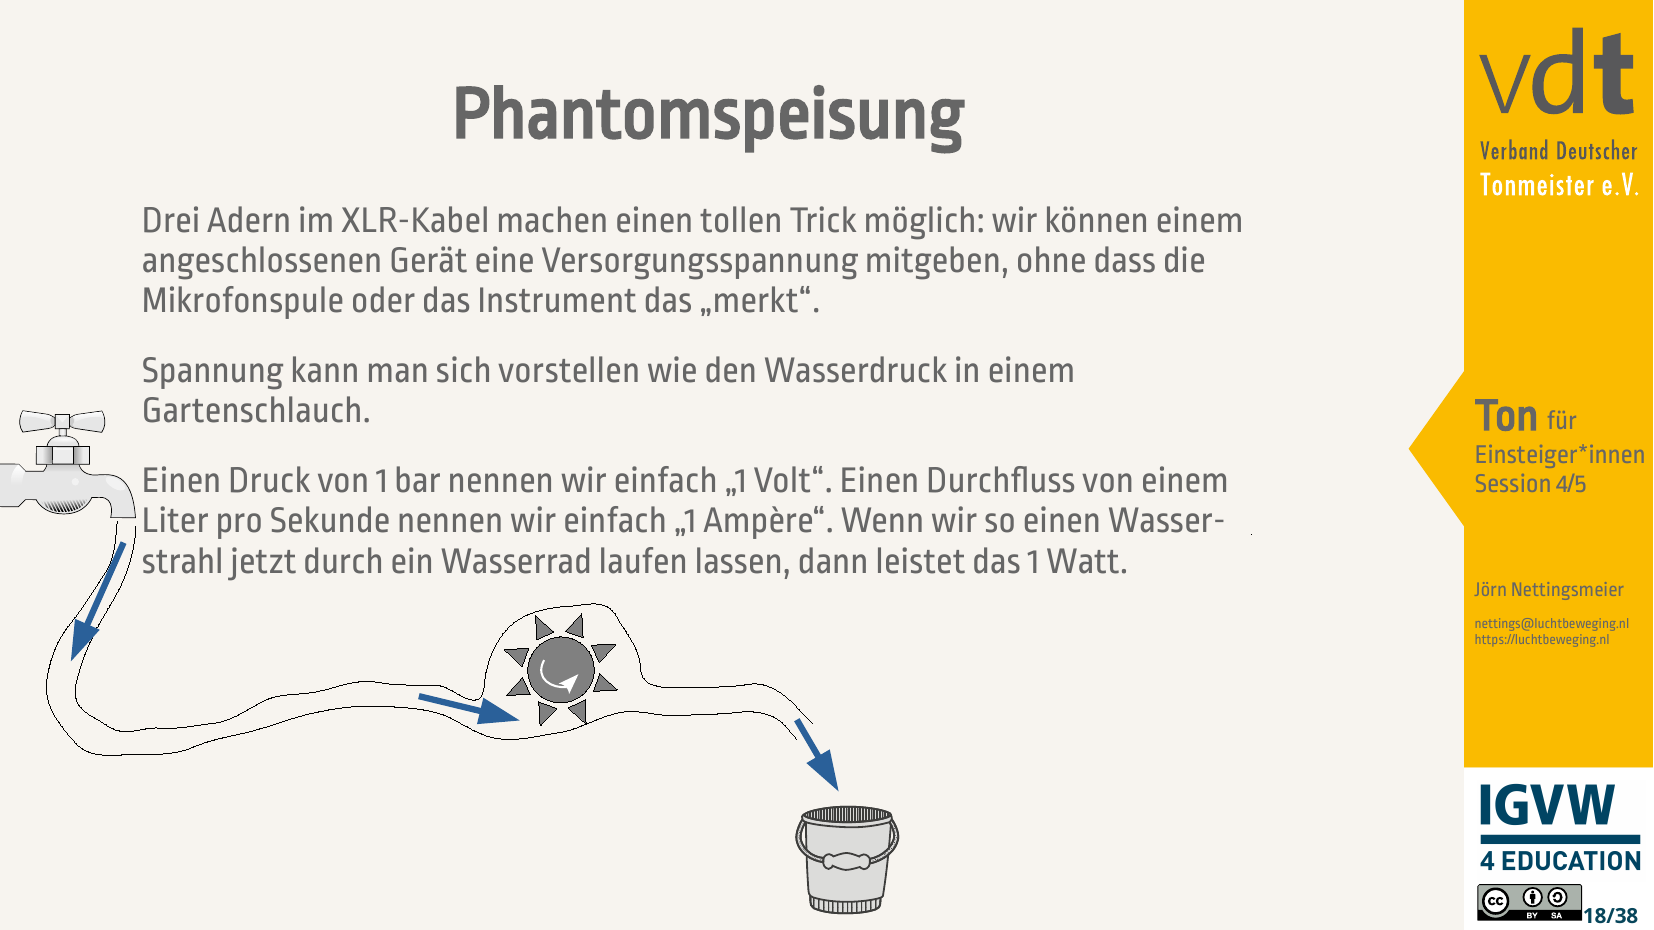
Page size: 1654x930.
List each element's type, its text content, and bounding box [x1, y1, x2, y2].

picture [1477, 780, 1646, 882]
list Drei Adern im XLR-Kabel machen einen tollen Trick möglich: wir können einem angeschlossenen Gerät eine Versorgungsspannung mitgeben, ohne dass die Mikrofonspule oder das Instrument das „merkt“. Spannung kann man sich vorstellen wie den Wasserdruck in einem Gartenschlauch. Einen Druck von 1 bar nennen wir einfach „1 Volt“. Einen Durchfluss von einem Liter pro Sekunde nennen wir einfach „1 Ampère“. Wenn wir so einen Wasser- strahl jetzt durch ein Wasserrad laufen lassen, dann leistet das 1 Watt. [141, 200, 1252, 869]
text_box [568, 699, 587, 724]
picture [0, 389, 149, 650]
text_box [593, 673, 618, 692]
text_box [535, 615, 554, 640]
text_box [565, 613, 584, 638]
title Phantomspeisung [82, 37, 1335, 193]
text_box [538, 701, 557, 726]
text_box [506, 677, 531, 696]
picture [791, 801, 904, 919]
text_box [527, 636, 595, 703]
text_box [504, 648, 529, 667]
text_box [591, 644, 616, 663]
